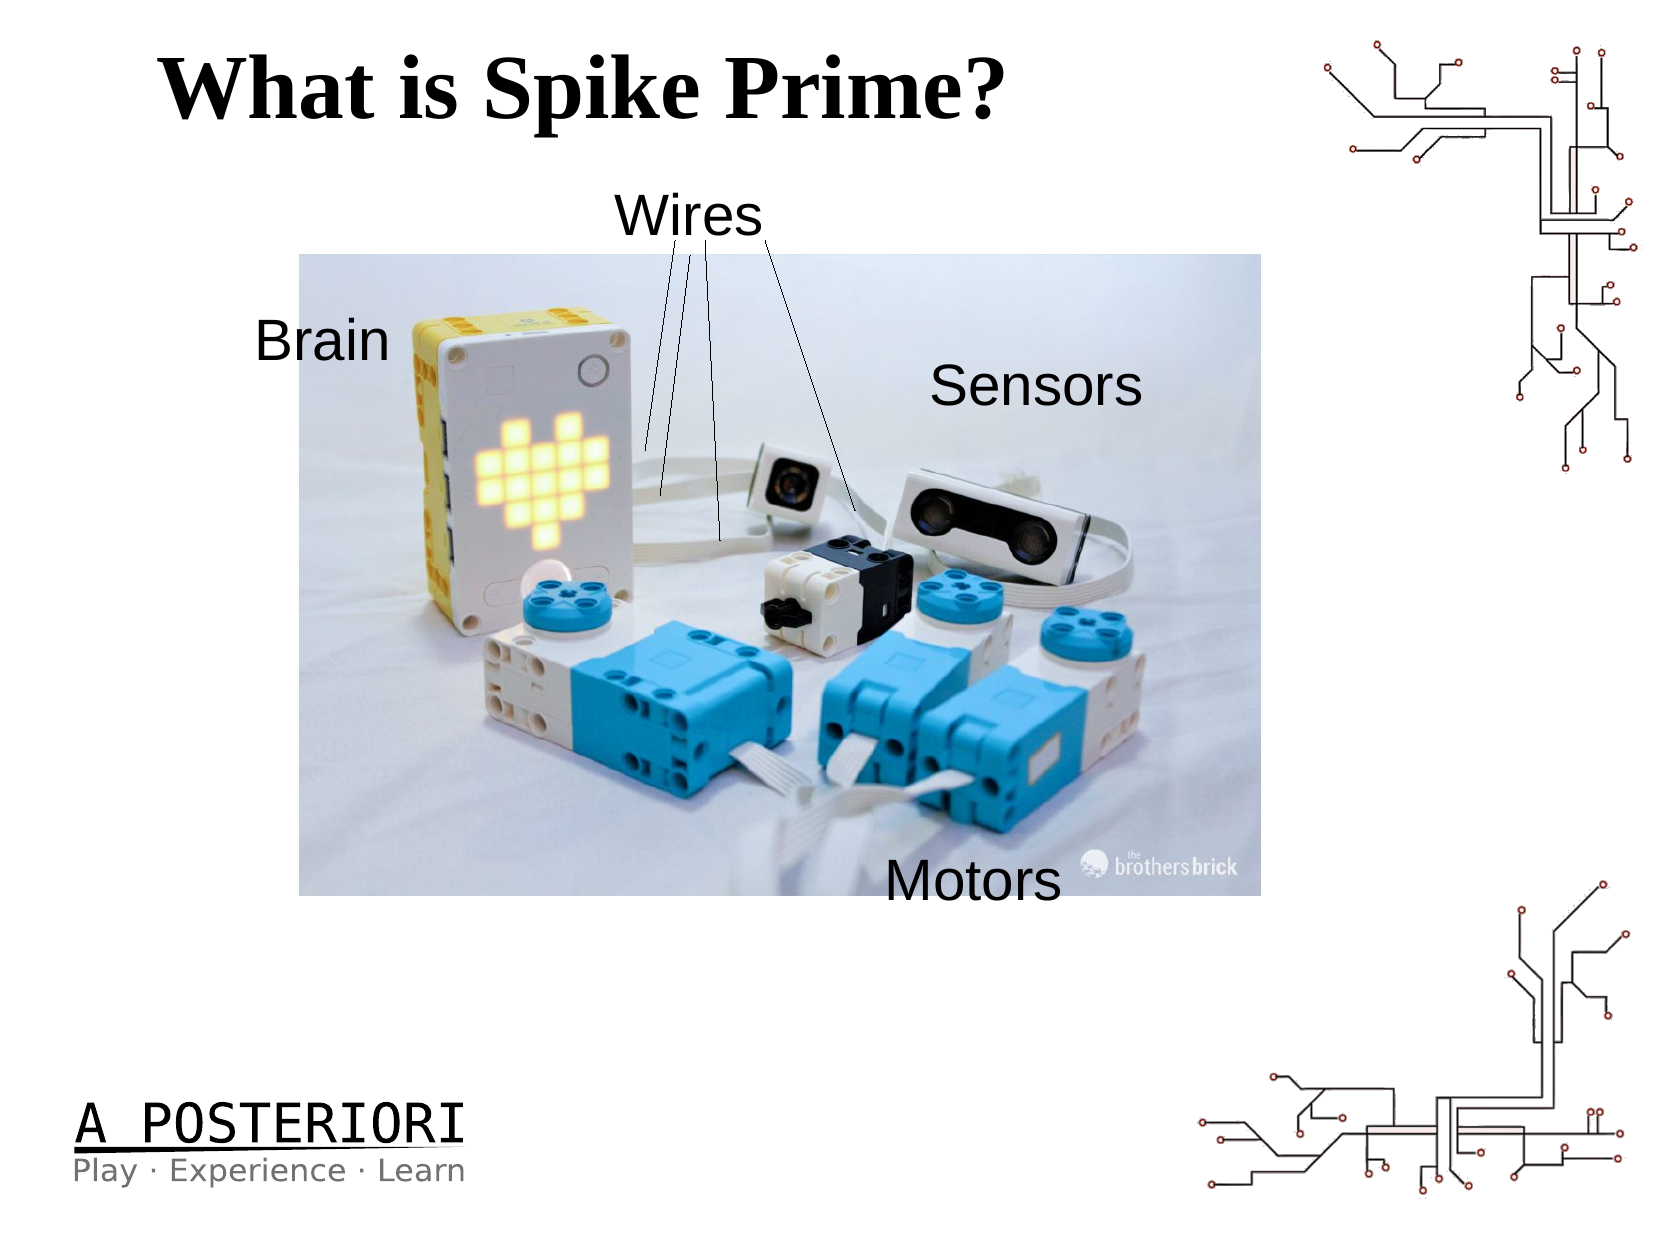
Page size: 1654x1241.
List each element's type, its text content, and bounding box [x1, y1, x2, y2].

text_box Brain [240, 300, 481, 380]
picture [1175, 862, 1636, 1201]
picture [299, 254, 1261, 896]
text_box Wires [600, 175, 1051, 256]
picture [73, 1101, 466, 1189]
text_box Motors [870, 840, 1321, 920]
title What is Spike Prime? [11, 10, 1156, 166]
picture [1305, 35, 1643, 496]
text_box Sensors [915, 345, 1216, 425]
